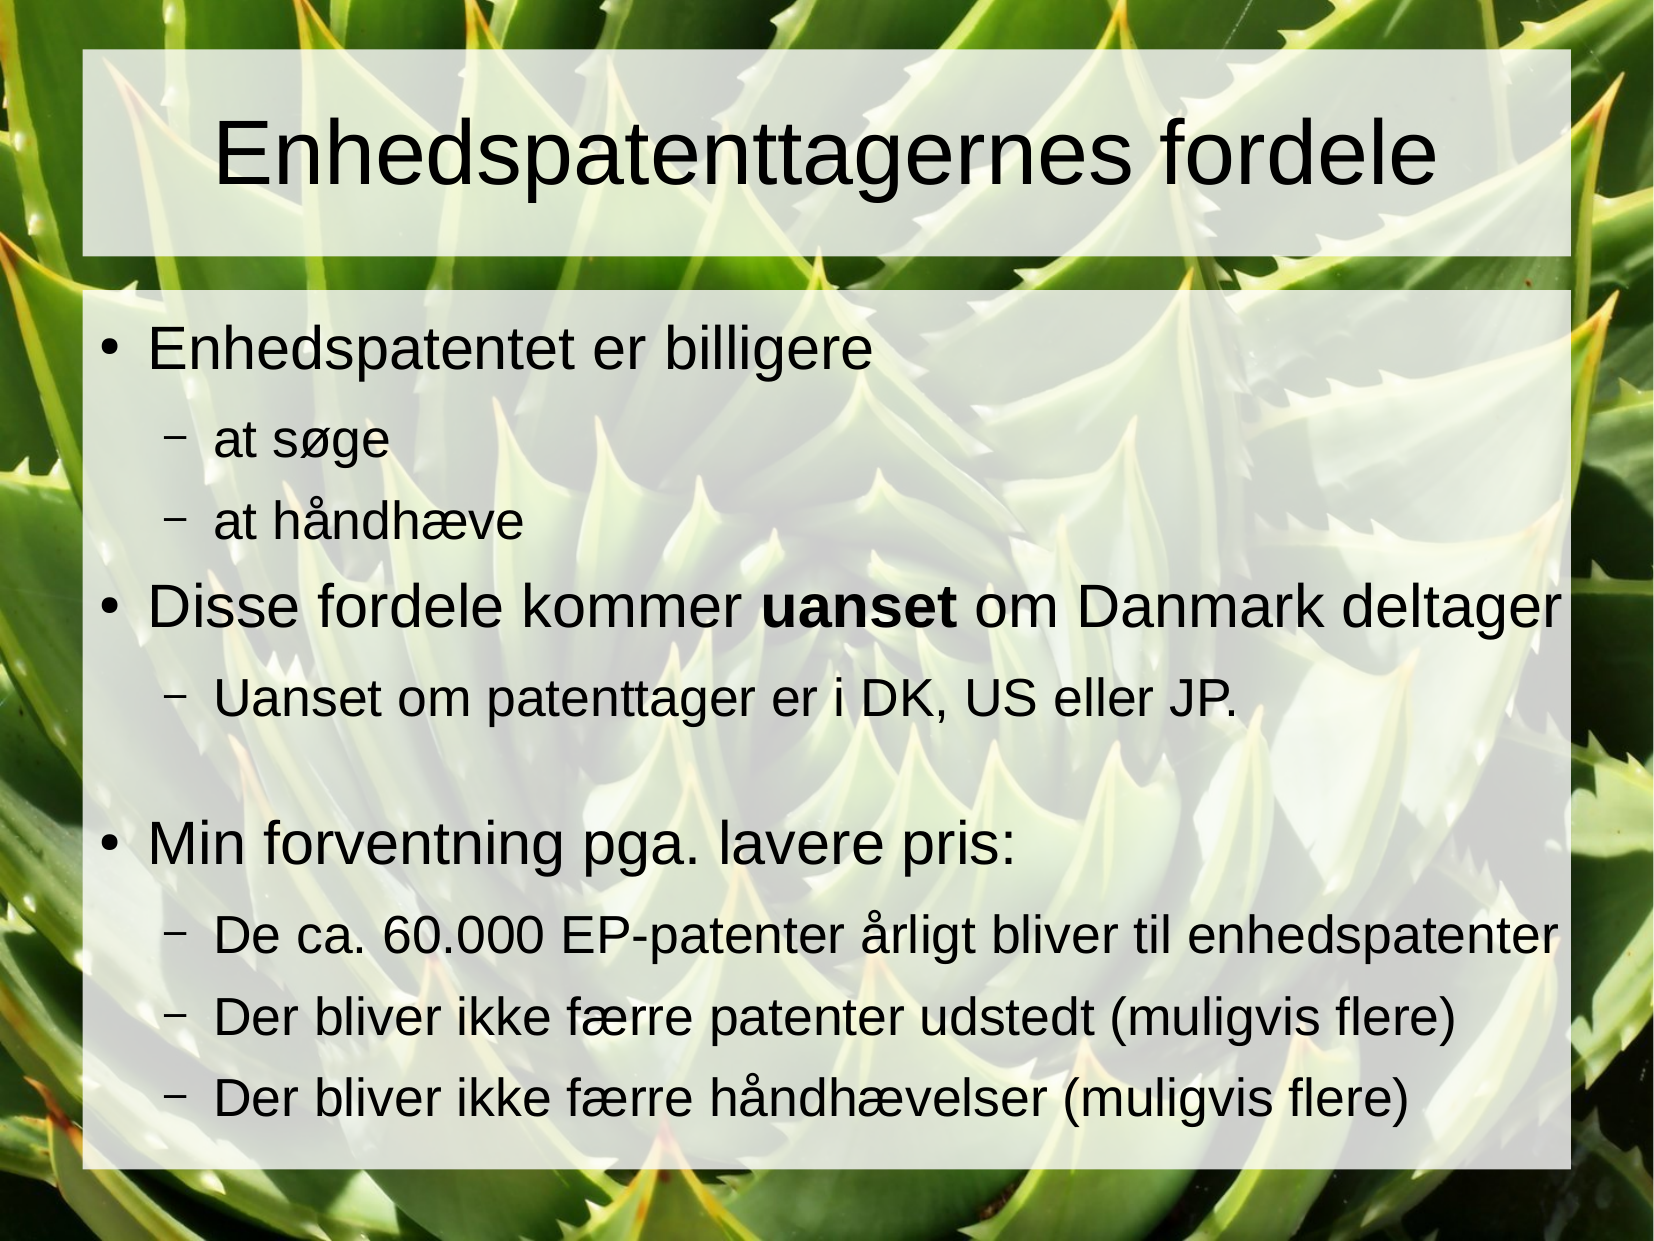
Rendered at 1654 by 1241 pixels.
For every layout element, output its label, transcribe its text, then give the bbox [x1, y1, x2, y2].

title Enhedspatenttagernes fordele [82, 49, 1571, 257]
picture [0, 0, 1654, 1241]
list Enhedspatentet er billigere at søge at håndhæve Disse fordele kommer uanset om Danmark deltager Uanset om patenttager er i DK, US eller JP. Min forventning pga. lavere pris: De ca. 60.000 EP-patenter årligt bliver til enhedspatenter Der bliver ikke færre patenter udstedt (muligvis flere) Der bliver ikke færre håndhævelser (muligvis flere) [82, 290, 1571, 1170]
